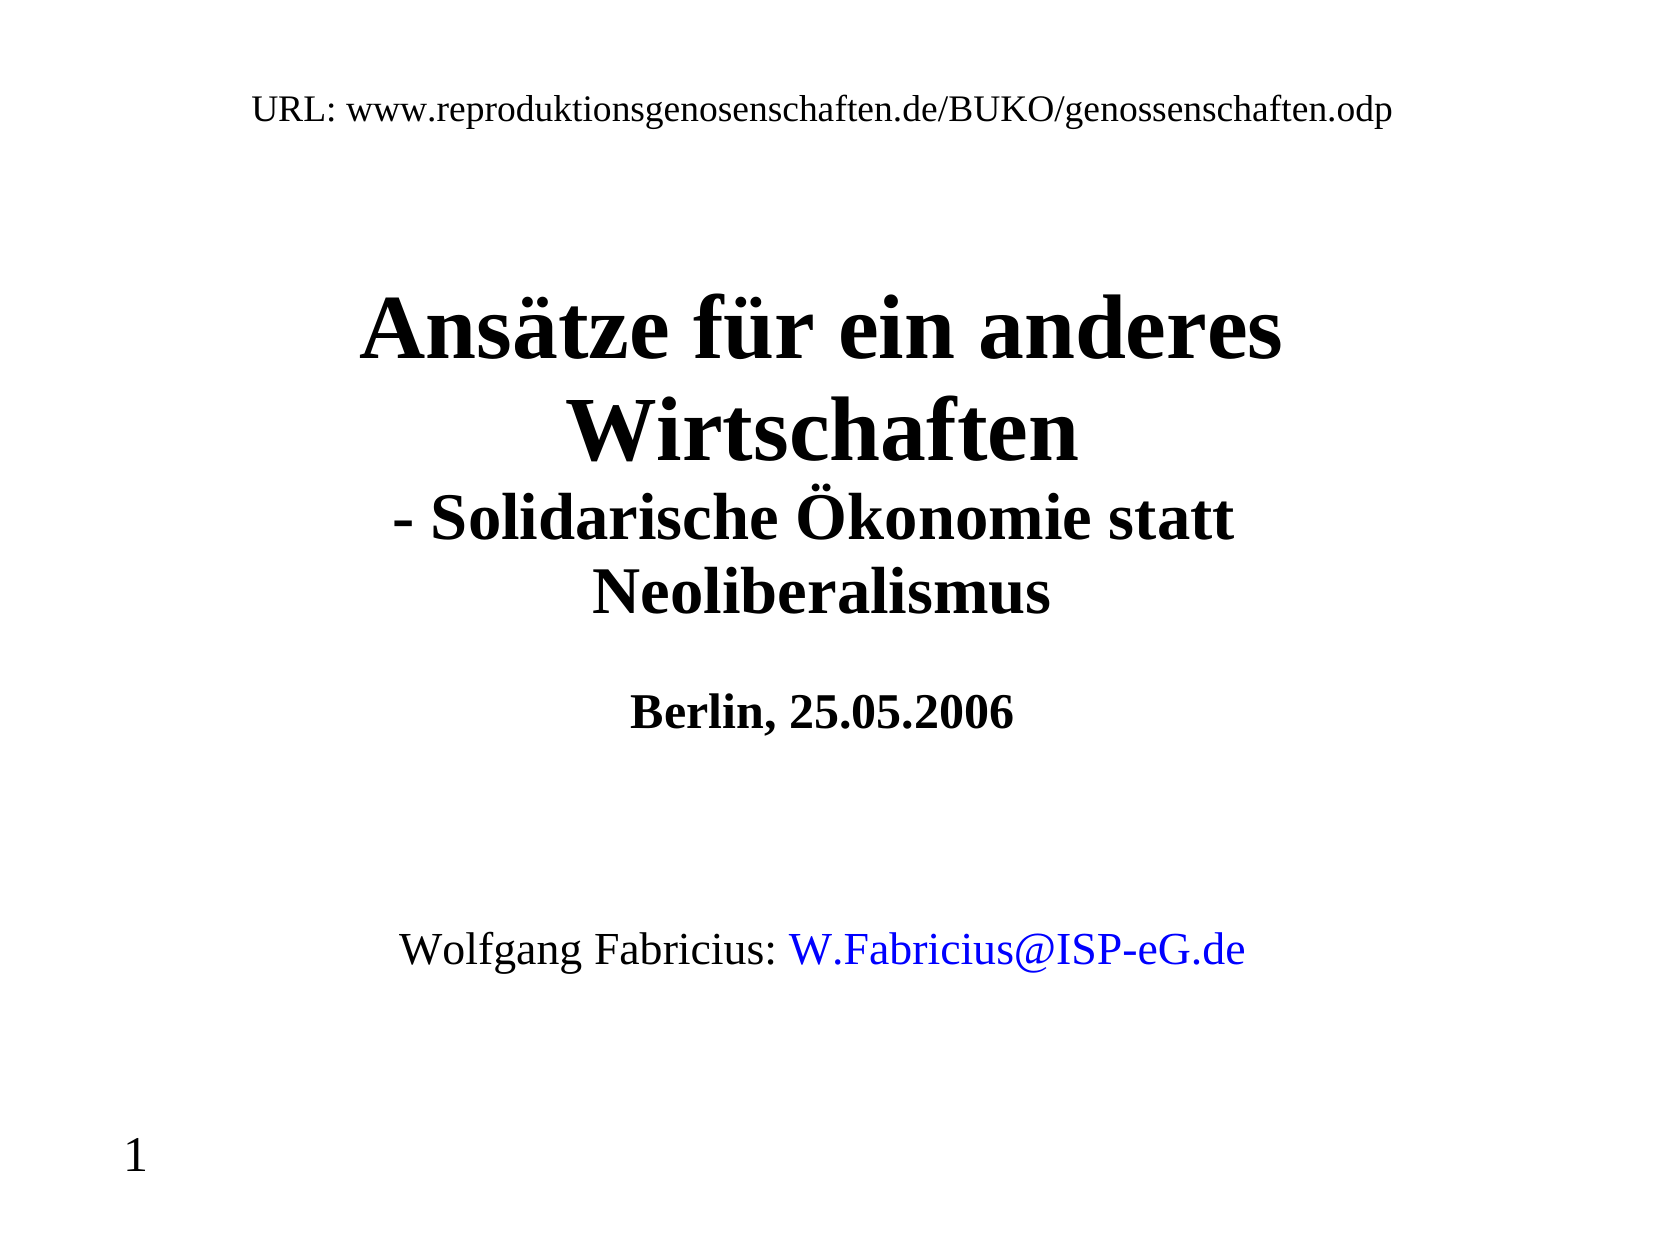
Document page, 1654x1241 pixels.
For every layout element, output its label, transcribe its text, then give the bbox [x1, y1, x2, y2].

text_box URL: www.reproduktionsgenosenschaften.de/BUKO/genossenschaften.odp Ansätze für ein anderes Wirtschaften - Solidarische Ökonomie statt Neoliberalismus Berlin, 25.05.2006 Wolfgang Fabricius: W.Fabricius@ISP-eG.de [106, 88, 1539, 1117]
text_box <Nummer> [123, 1126, 359, 1188]
